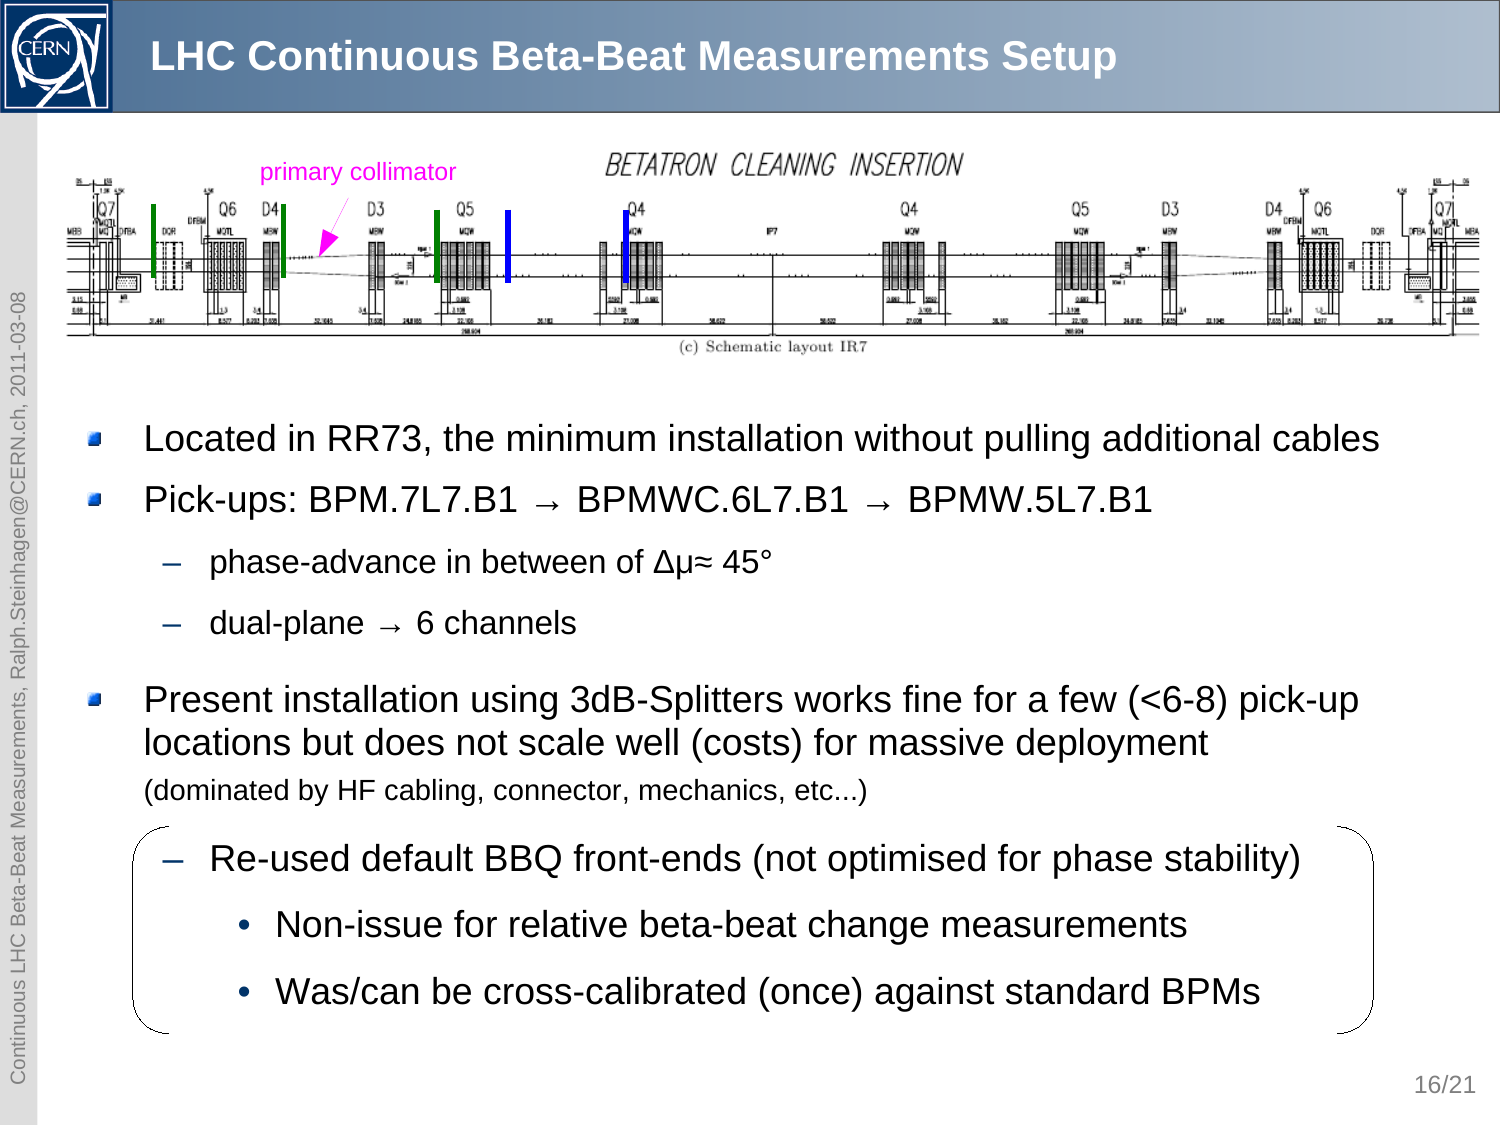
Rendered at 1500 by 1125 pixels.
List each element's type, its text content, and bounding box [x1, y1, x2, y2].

list Located in RR73, the minimum installation without pulling additional cables Pick-ups: BPM.7L7.B1 → BPMWC.6L7.B1 → BPMW.5L7.B1 phase-advance in between of Δμ≈ 45° dual-plane → 6 channels Present installation using 3dB-Splitters works fine for a few (<6-8) pick-up locations but does not scale well (costs) for massive deployment (dominated by HF cabling, connector, mechanics, etc...) Re-used default BBQ front-ends (not optimised for phase stability) Non-issue for relative beta-beat change measurements Was/can be cross-calibrated (once) against standard BPMs [87, 143, 1438, 1022]
picture [60, 135, 1492, 363]
picture [0, 0, 113, 113]
title LHC Continuous Beta-Beat Measurements Setup [150, 7, 1374, 106]
text_box primary collimator [245, 150, 659, 194]
